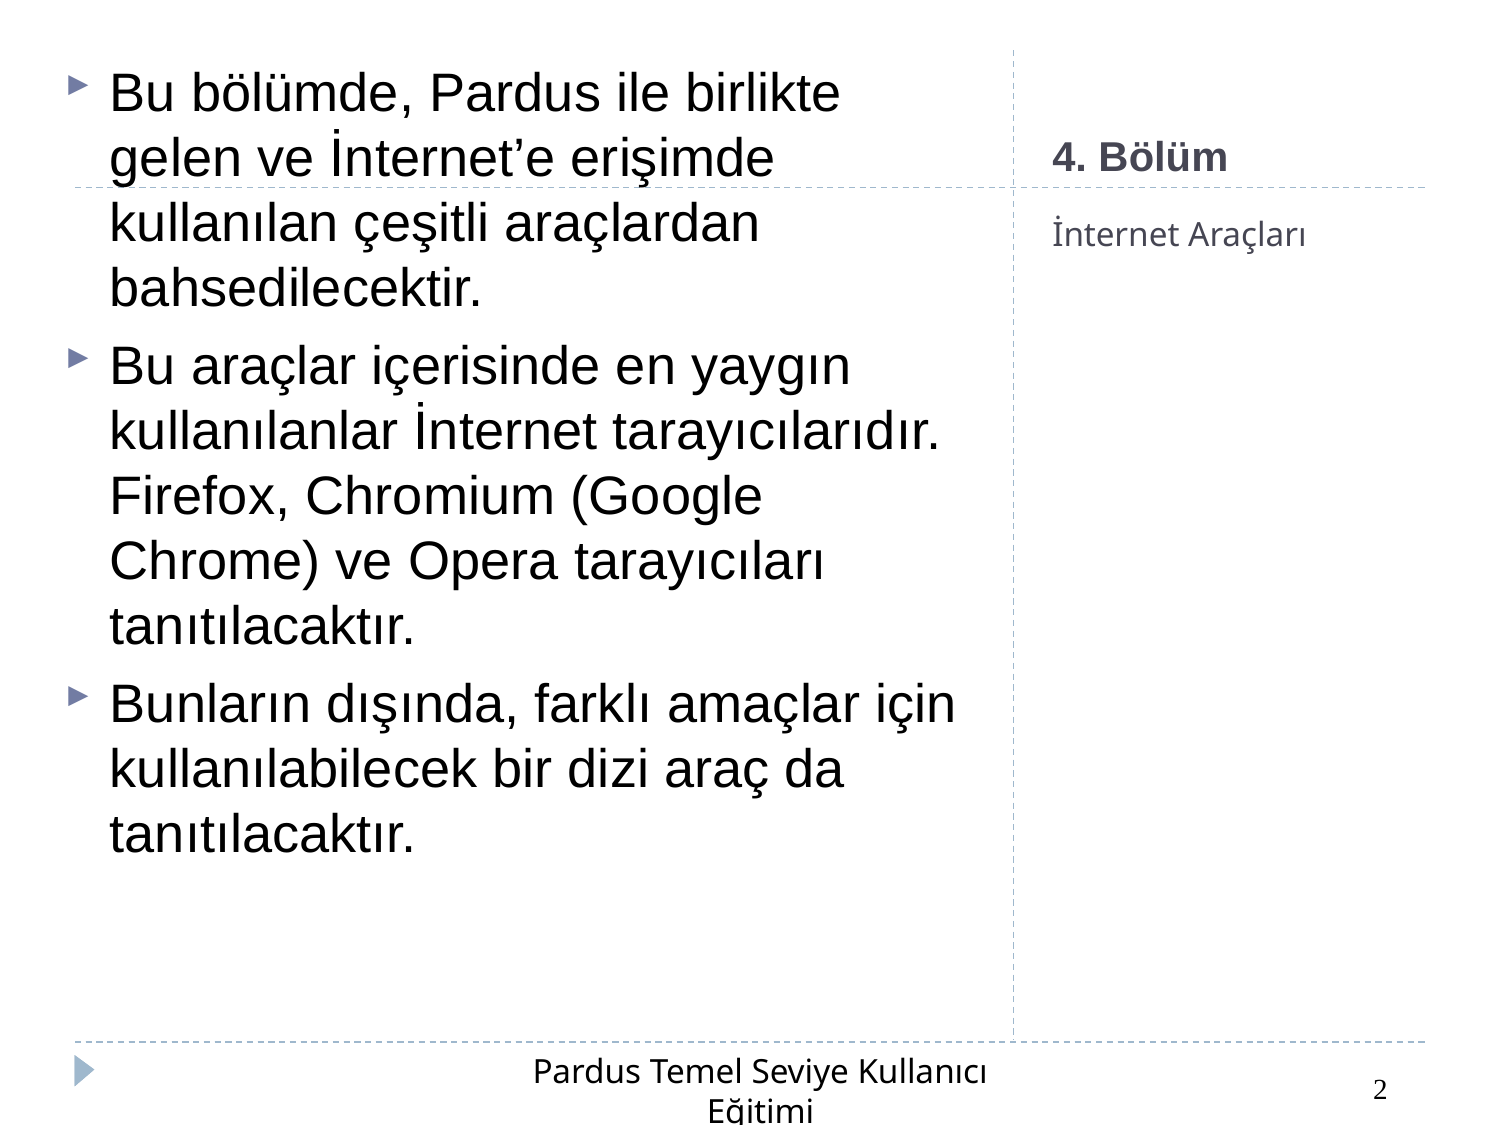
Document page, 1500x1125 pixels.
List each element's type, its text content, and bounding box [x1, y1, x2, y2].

title 4. Bölüm [1037, 50, 1450, 188]
list İnternet Araçları [1037, 200, 1450, 995]
list Bu bölümde, Pardus ile birlikte gelen ve İnternet’e erişimde kullanılan çeşitli araçlardan bahsedilecektir. Bu araçlar içerisinde en yaygın kullanılanlar İnternet tarayıcılarıdır. Firefox, Chromium (Google Chrome) ve Opera tarayıcıları tanıtılacaktır. Bunların dışında, farklı amaçlar için kullanılabilecek bir dizi araç da tanıtılacaktır. [50, 50, 988, 988]
